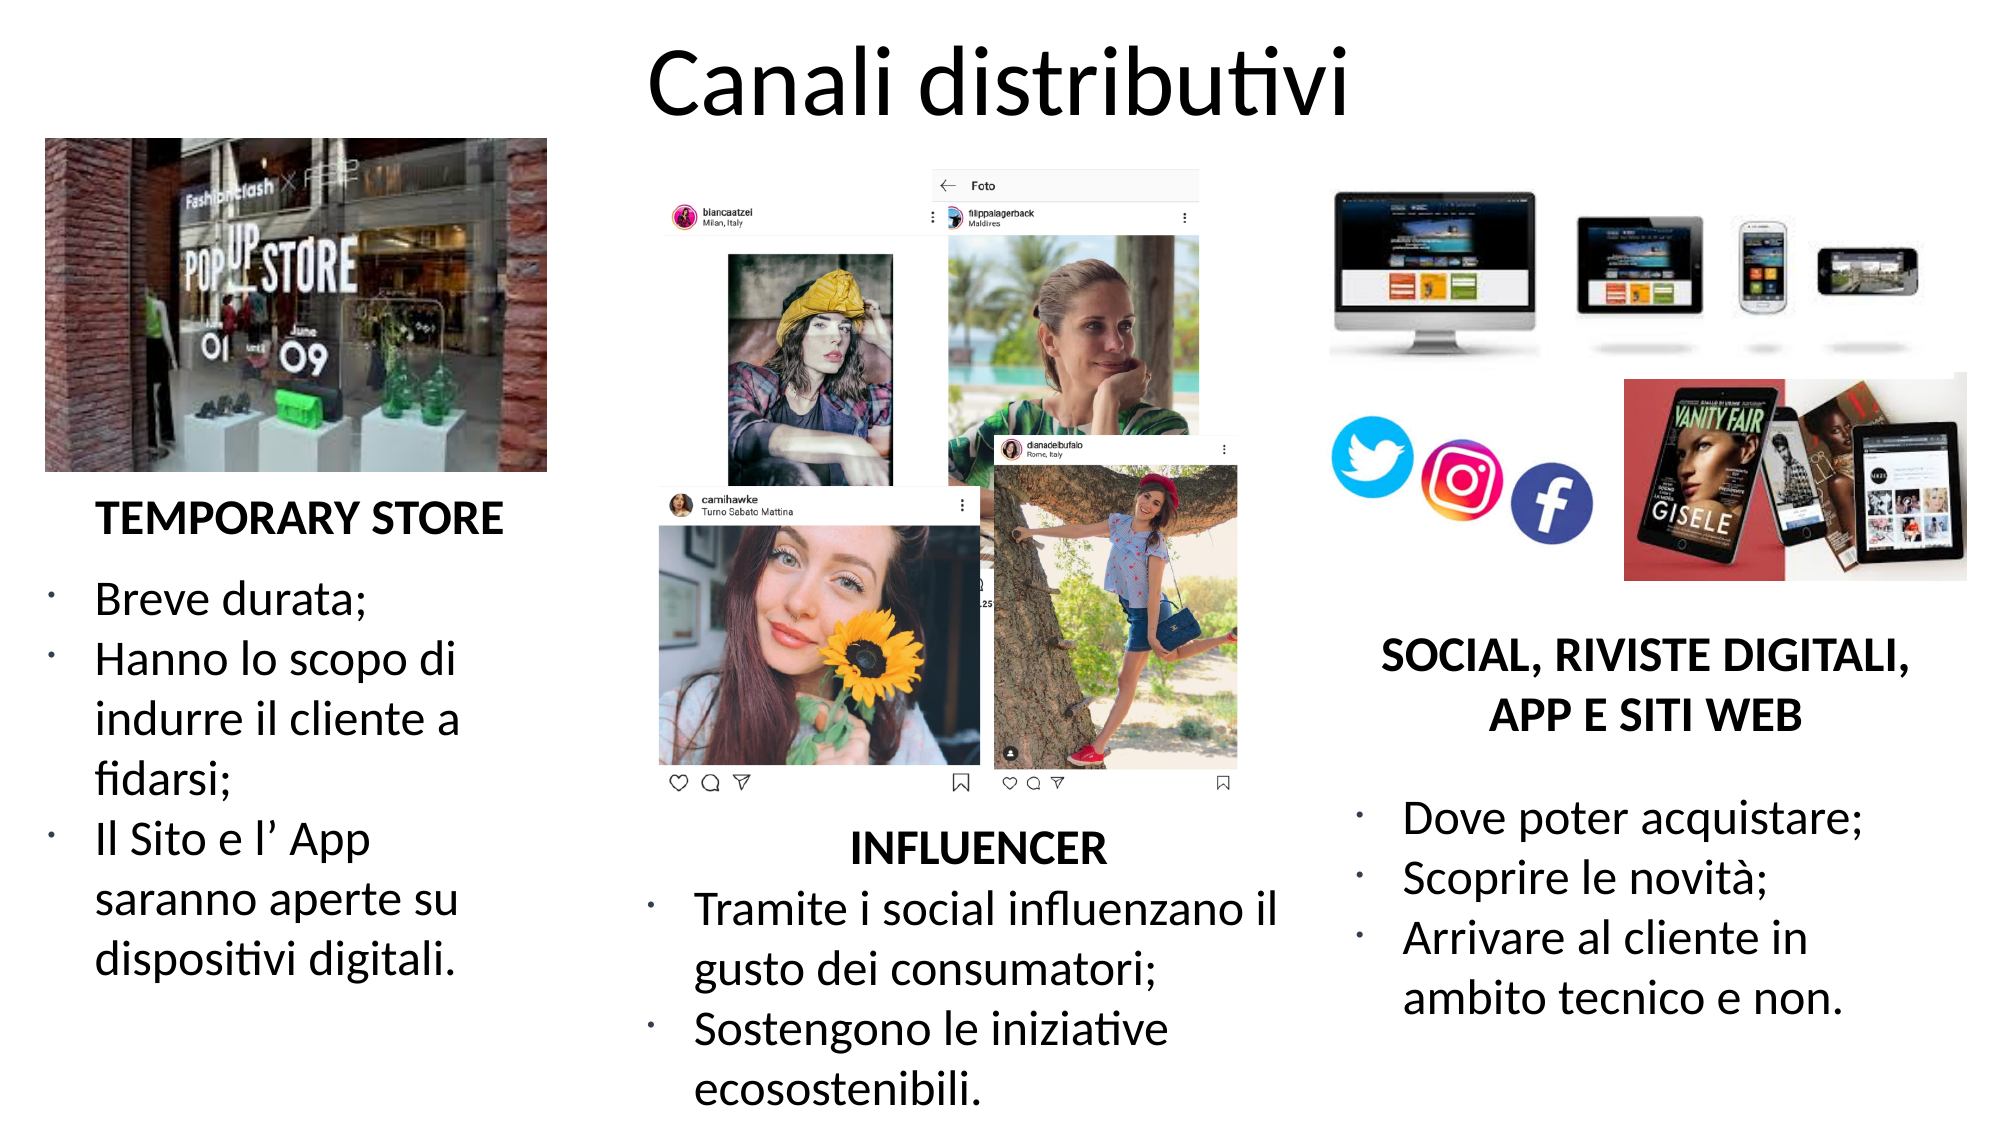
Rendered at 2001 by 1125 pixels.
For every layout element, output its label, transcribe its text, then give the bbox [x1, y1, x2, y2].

text_box Dove poter acquistare; Scoprire le novità; Arrivare al cliente in ambito tecnico e non. [1340, 776, 1978, 1032]
text_box INFLUENCER [834, 807, 1126, 867]
picture [1301, 176, 1967, 581]
text_box Canali distributivi [0, 0, 2000, 144]
text_box Breve durata; Hanno lo scopo di indurre il cliente a fidarsi; Il Sito e l’ App saranno aperte su dispositivi digitali. [32, 557, 523, 1038]
text_box TEMPORARY STORE [80, 476, 520, 552]
text_box Tramite i social influenzano il gusto dei consumatori; Sostengono le iniziative ecosostenibili. [632, 867, 1368, 1123]
text_box SOCIAL, RIVISTE DIGITALI, APP E SITI WEB [1338, 614, 1954, 750]
picture [658, 169, 1238, 794]
picture [45, 138, 547, 472]
